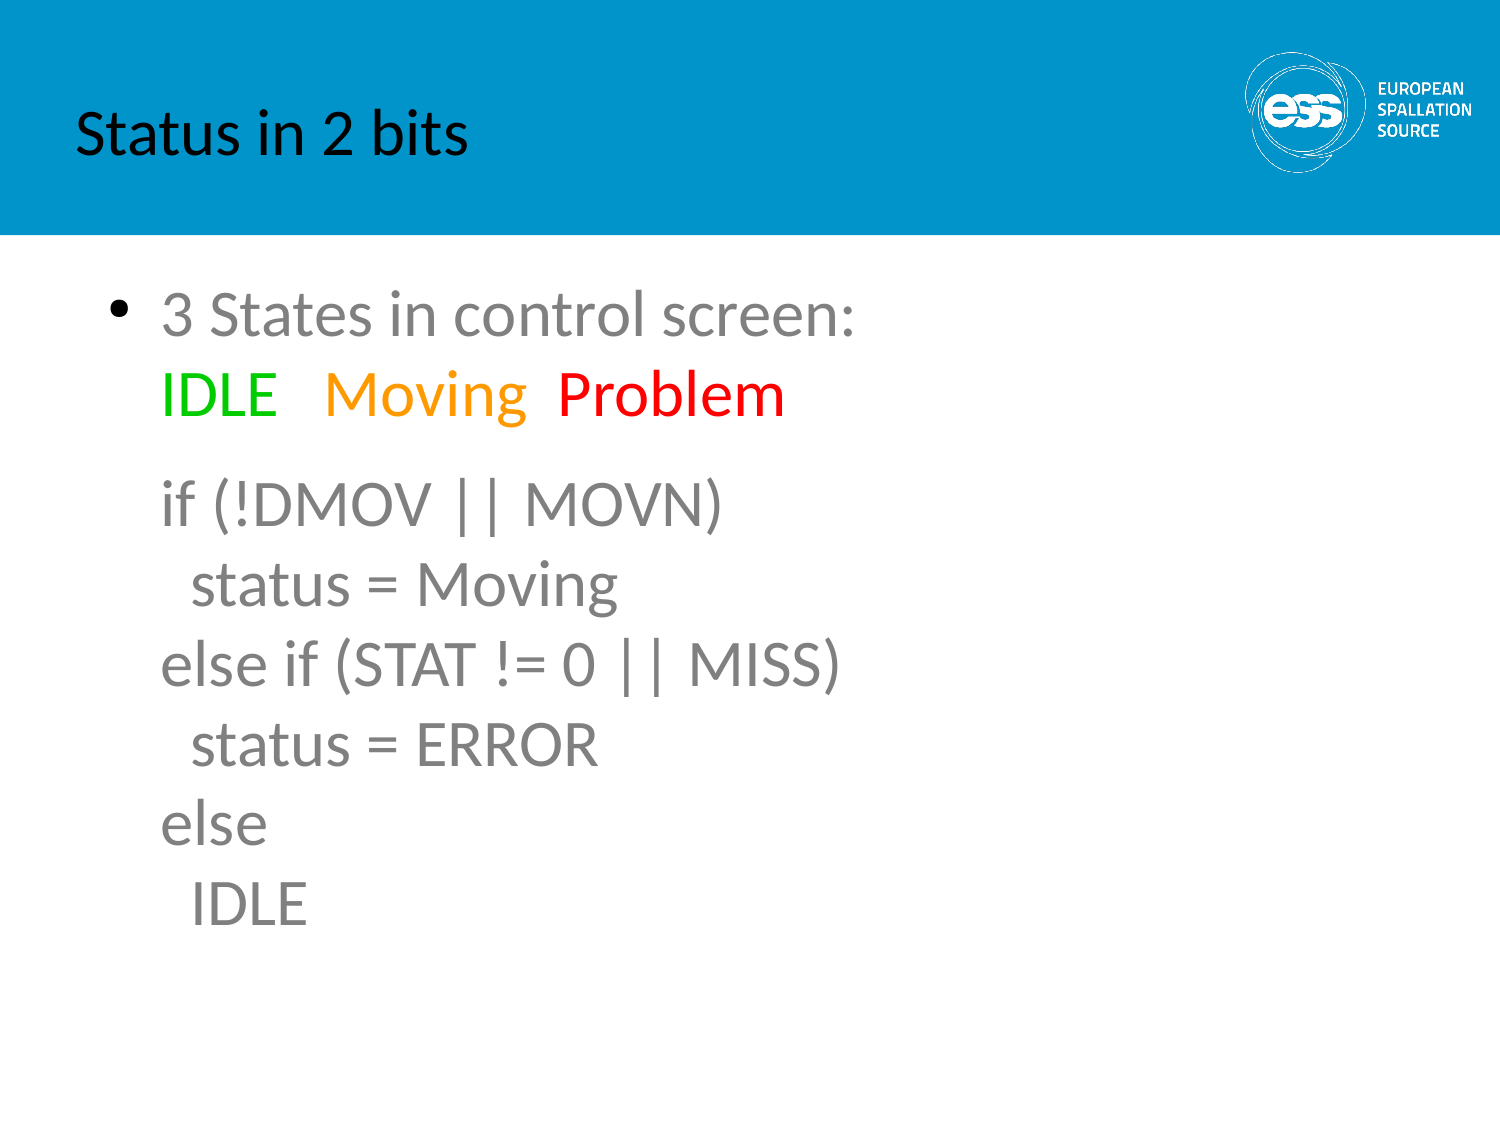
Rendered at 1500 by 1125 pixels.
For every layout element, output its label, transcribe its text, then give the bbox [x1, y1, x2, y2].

picture [1443, 86, 1450, 93]
picture [1400, 83, 1407, 94]
picture [1422, 125, 1428, 134]
picture [1389, 104, 1393, 115]
picture [1454, 83, 1458, 94]
picture [1264, 94, 1342, 127]
title Status in 2 bits [75, 45, 1247, 233]
picture [1409, 104, 1415, 115]
picture [1432, 125, 1438, 136]
picture [1436, 104, 1444, 115]
list 3 States in control screen: IDLE Moving Problem if (!DMOV || MOVN) status = Moving else if (STAT != 0 || MISS) status = ERROR else IDLE [75, 262, 1426, 1005]
picture [1418, 104, 1423, 115]
picture [1379, 83, 1385, 94]
picture [1398, 109, 1406, 115]
picture [1423, 83, 1430, 94]
